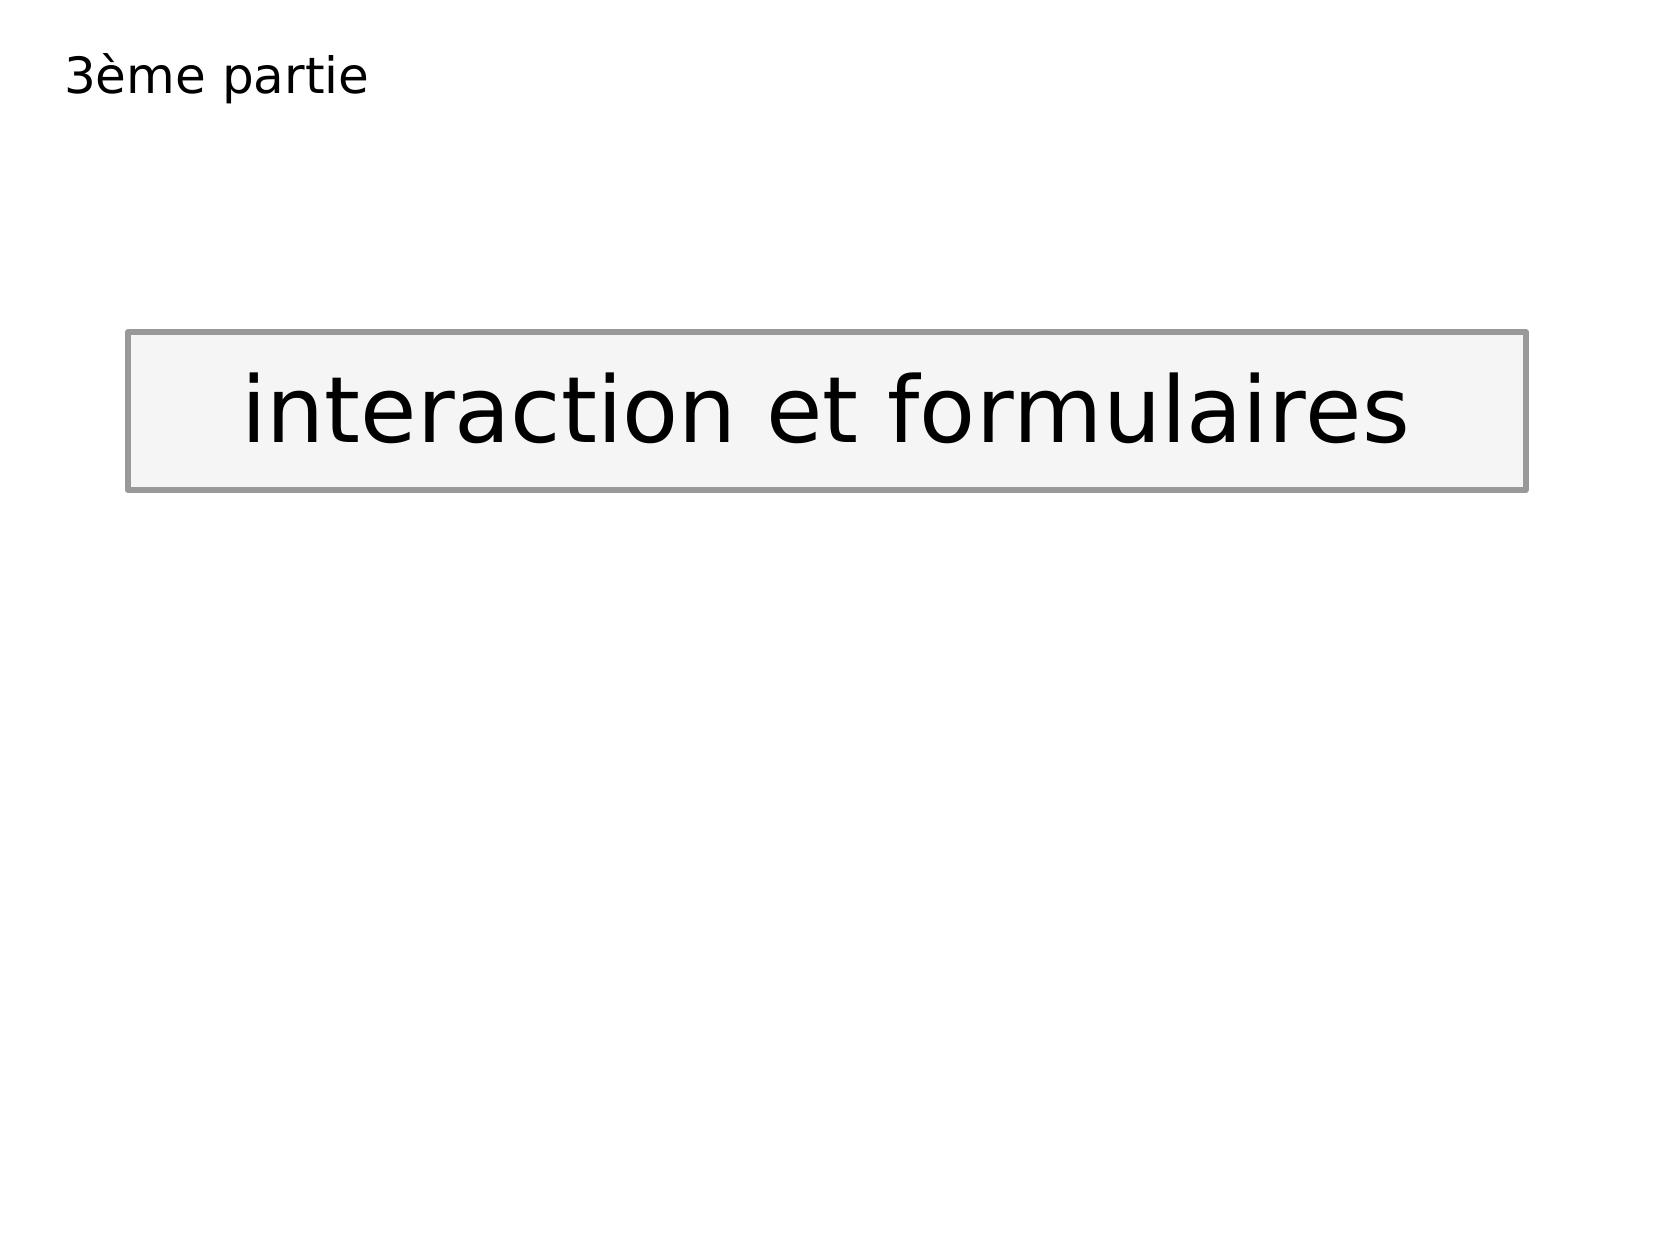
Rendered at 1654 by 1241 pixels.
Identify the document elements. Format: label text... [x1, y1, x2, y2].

title interaction et formulaires [136, 347, 1518, 473]
text_box 3ème partie [43, 47, 360, 106]
text_box [127, 331, 1526, 490]
